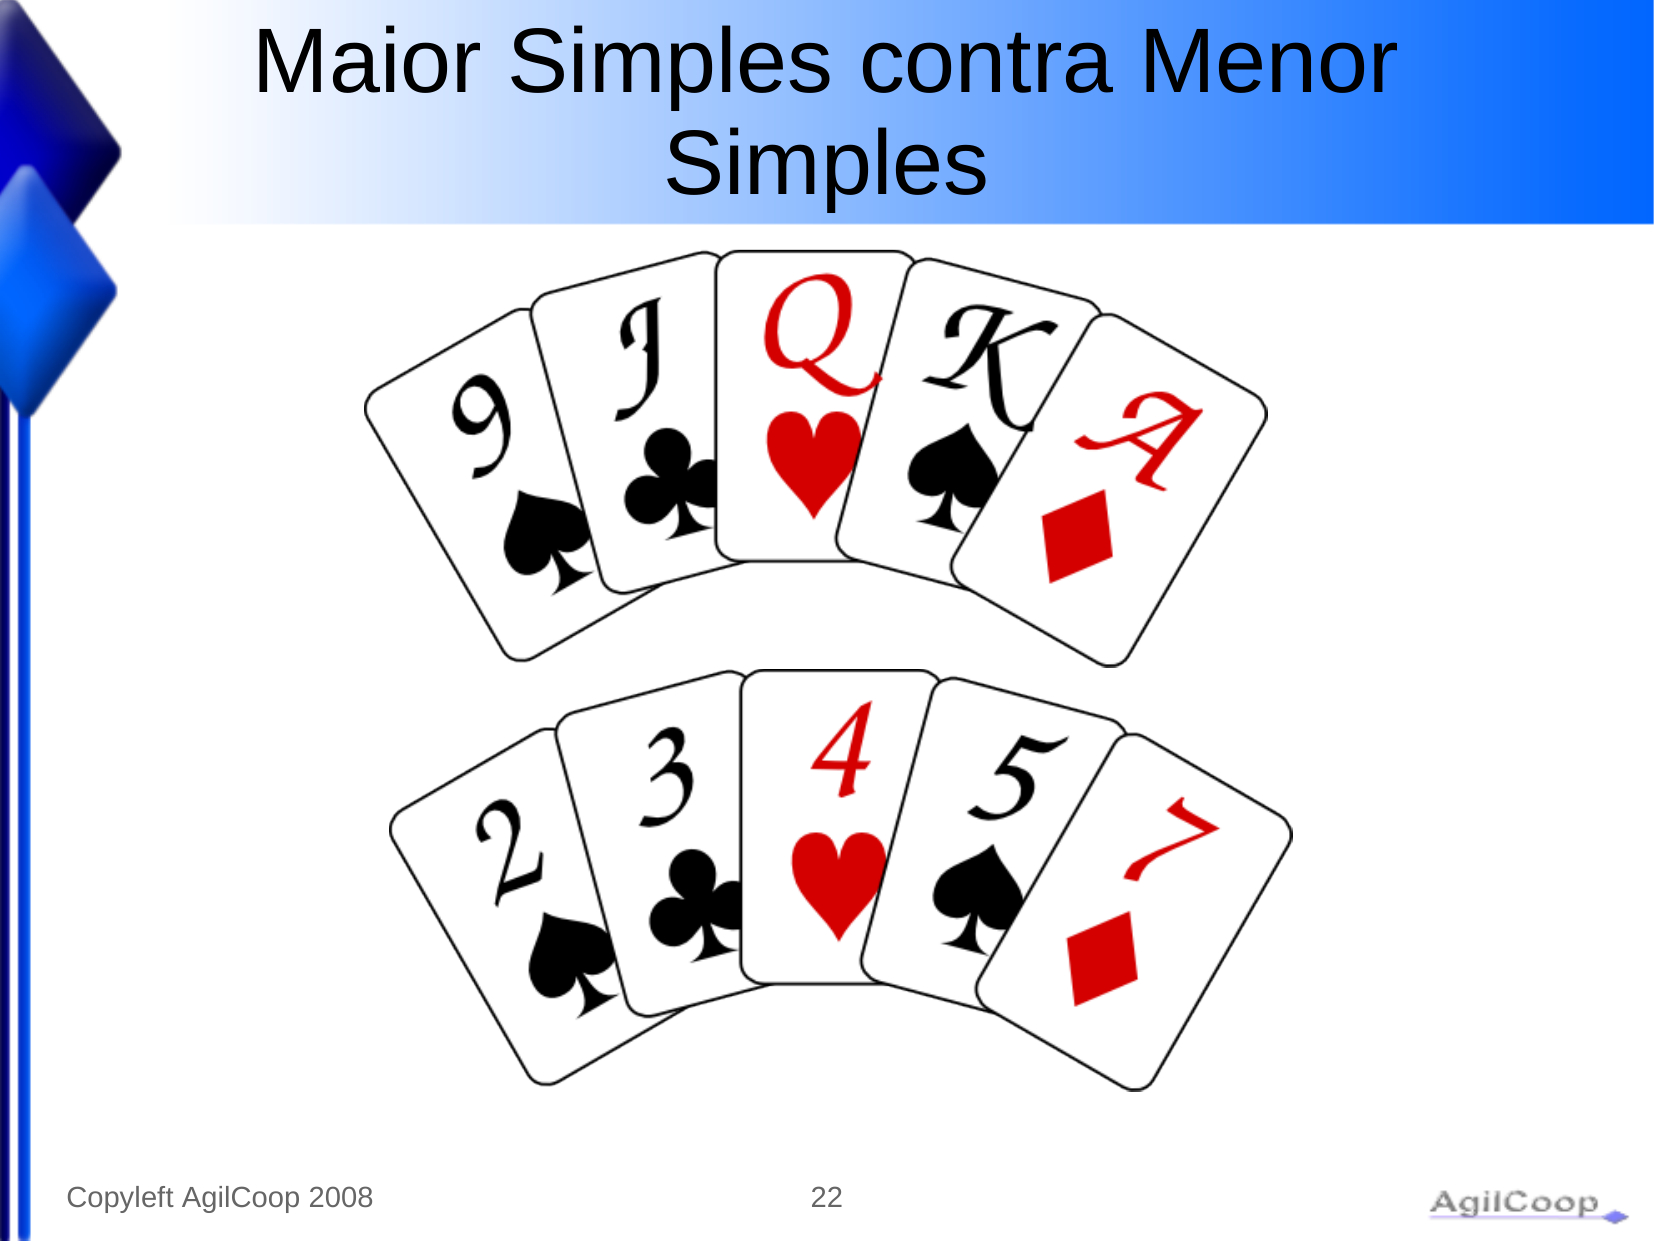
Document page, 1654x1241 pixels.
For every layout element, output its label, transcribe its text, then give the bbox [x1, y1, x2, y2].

title Maior Simples contra Menor Simples [82, 8, 1571, 216]
picture [0, 0, 1654, 1241]
